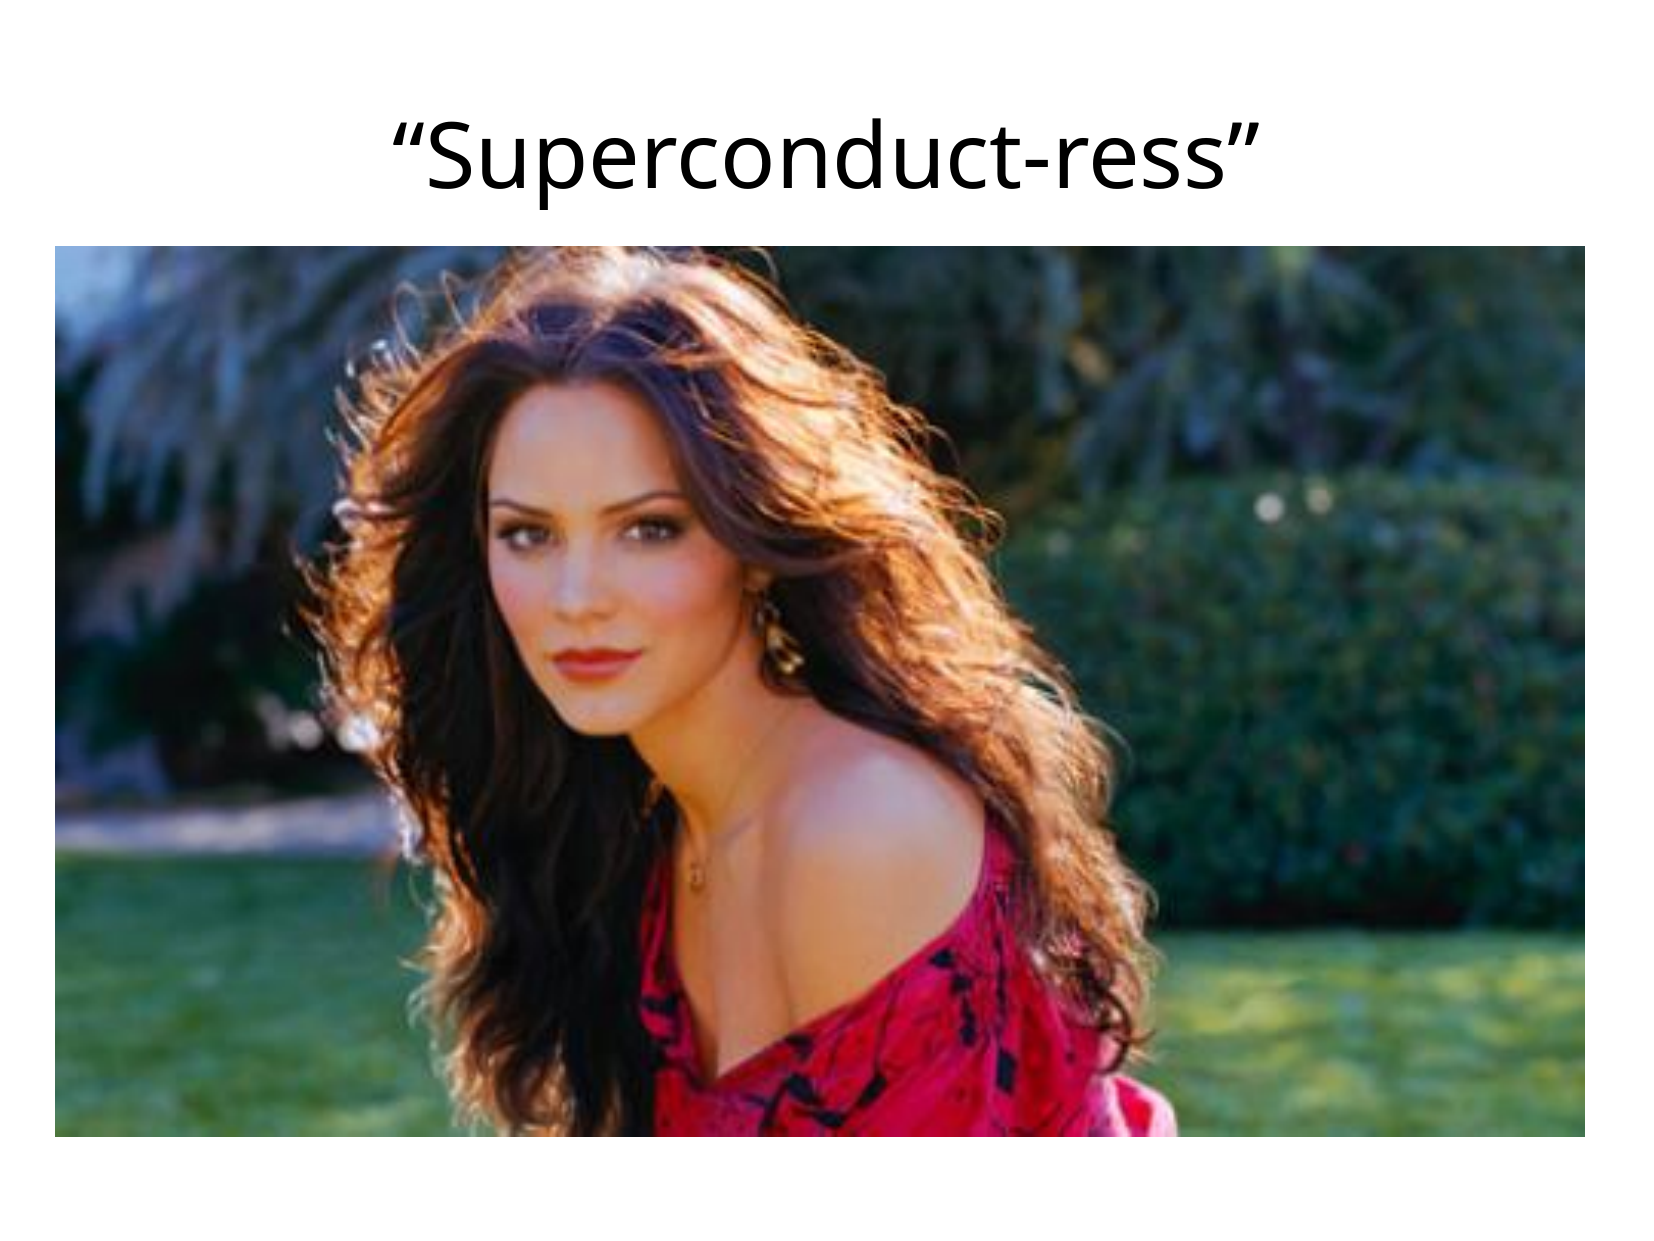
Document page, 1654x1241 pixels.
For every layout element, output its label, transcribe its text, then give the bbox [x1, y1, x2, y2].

title “Superconduct-ress” [82, 49, 1571, 246]
picture [55, 246, 1585, 1137]
